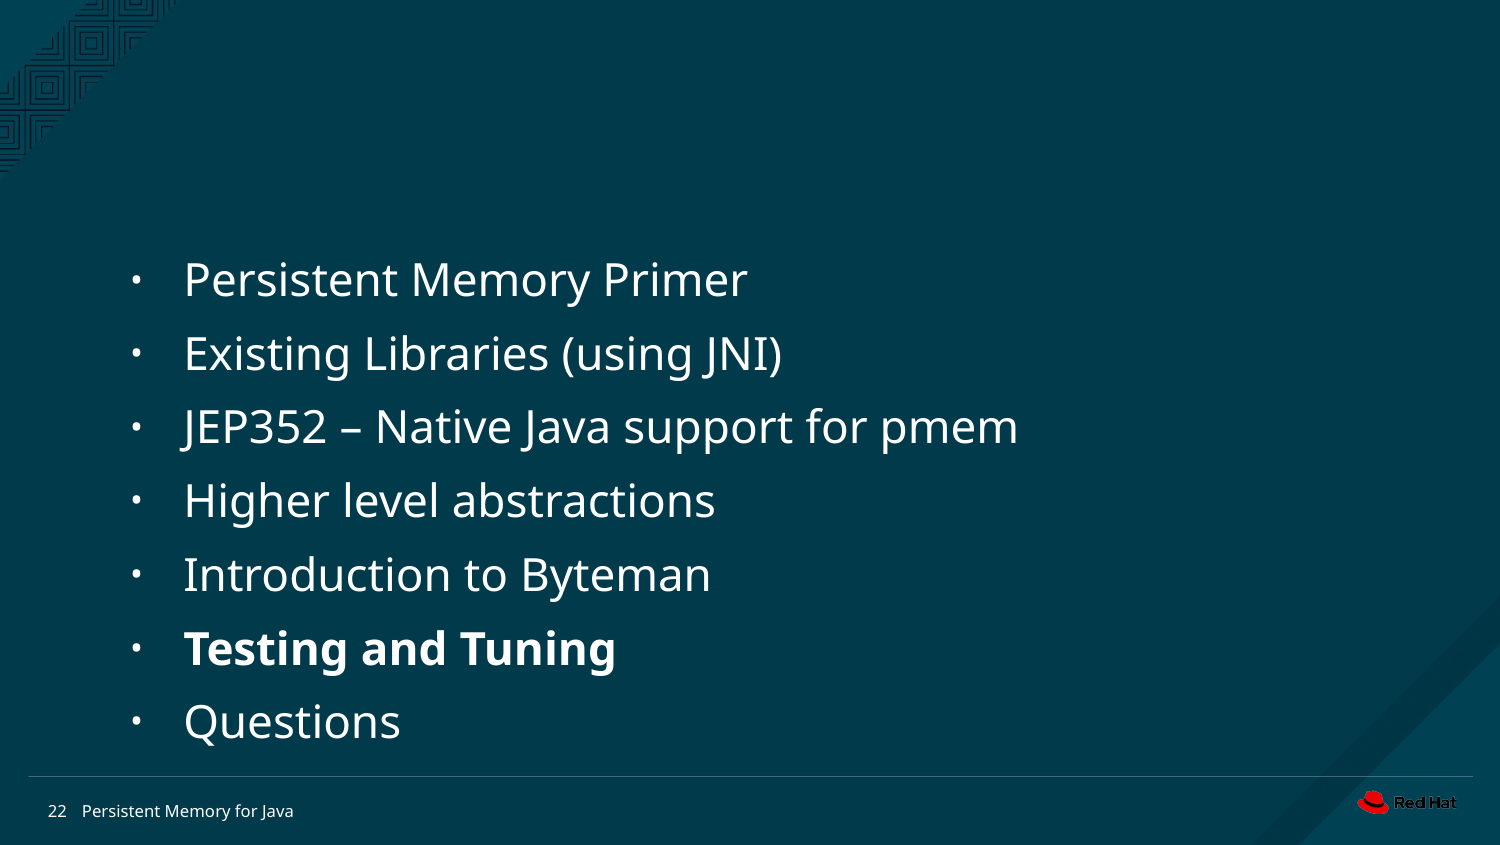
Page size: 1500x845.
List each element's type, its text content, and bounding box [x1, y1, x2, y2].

picture [99, 38, 103, 49]
picture [1451, 797, 1455, 808]
list Persistent Memory Primer Existing Libraries (using JNI) JEP352 – Native Java support for pmem Higher level abstractions Introduction to Byteman Testing and Tuning Questions [112, 247, 1388, 316]
picture [1395, 797, 1404, 808]
picture [1358, 791, 1388, 813]
picture [1406, 800, 1413, 808]
picture [1430, 797, 1449, 808]
picture [1416, 797, 1425, 808]
